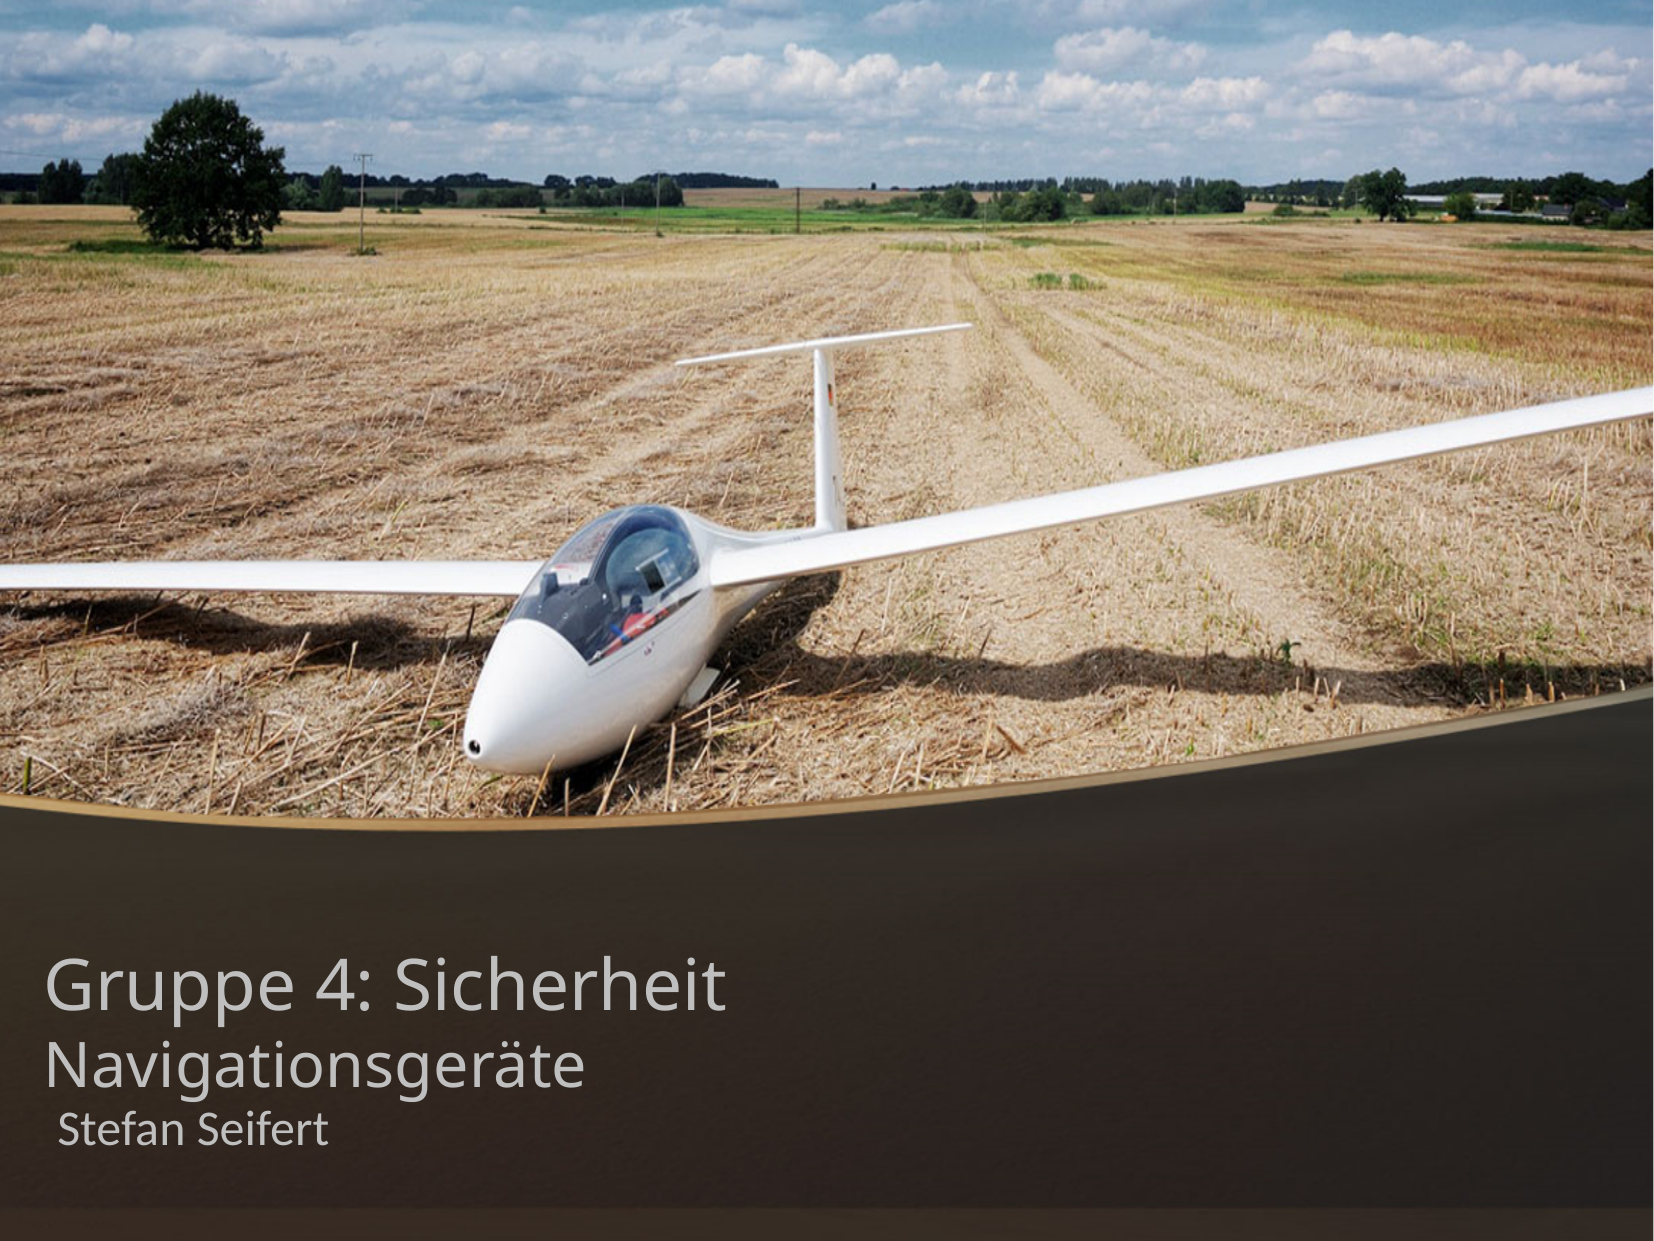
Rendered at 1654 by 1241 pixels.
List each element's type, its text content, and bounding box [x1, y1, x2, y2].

subtitle Stefan Seifert [42, 1087, 1283, 1200]
picture [0, 0, 1654, 1241]
title Gruppe 4: Sicherheit Navigationsgeräte [28, 930, 1269, 1108]
